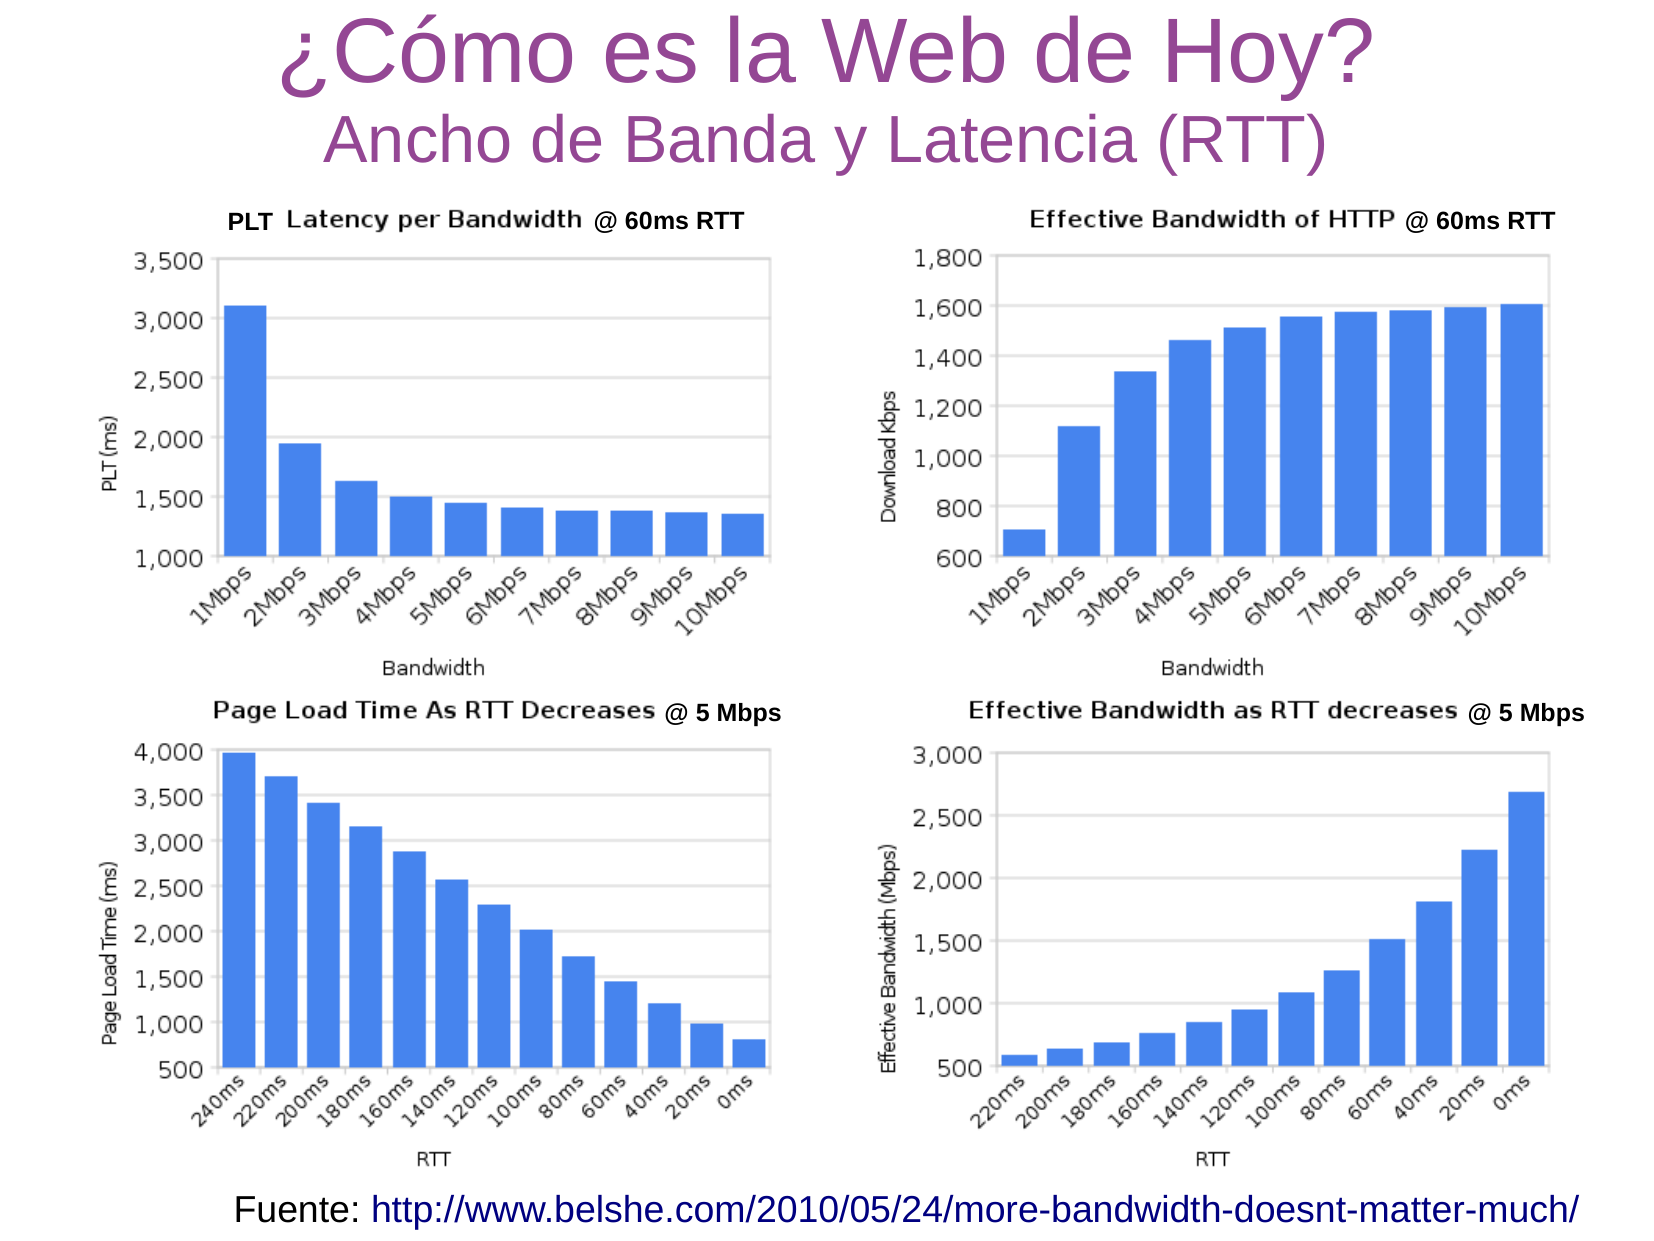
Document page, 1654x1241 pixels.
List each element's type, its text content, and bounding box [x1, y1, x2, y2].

picture [861, 192, 1565, 1182]
text_box Fuente: http://www.belshe.com/2010/05/24/more-bandwidth-doesnt-matter-much/ [11, 1181, 1595, 1241]
text_box @ 60ms RTT [578, 199, 760, 243]
text_box @ 60ms RTT [1389, 199, 1571, 243]
text_box PLT [212, 200, 290, 244]
text_box @ 5 Mbps [649, 690, 798, 734]
text_box @ 5 Mbps [1452, 690, 1601, 734]
title ¿Cómo es la Web de Hoy? Ancho de Banda y Latencia (RTT) [82, 0, 1571, 192]
picture [82, 192, 786, 1182]
